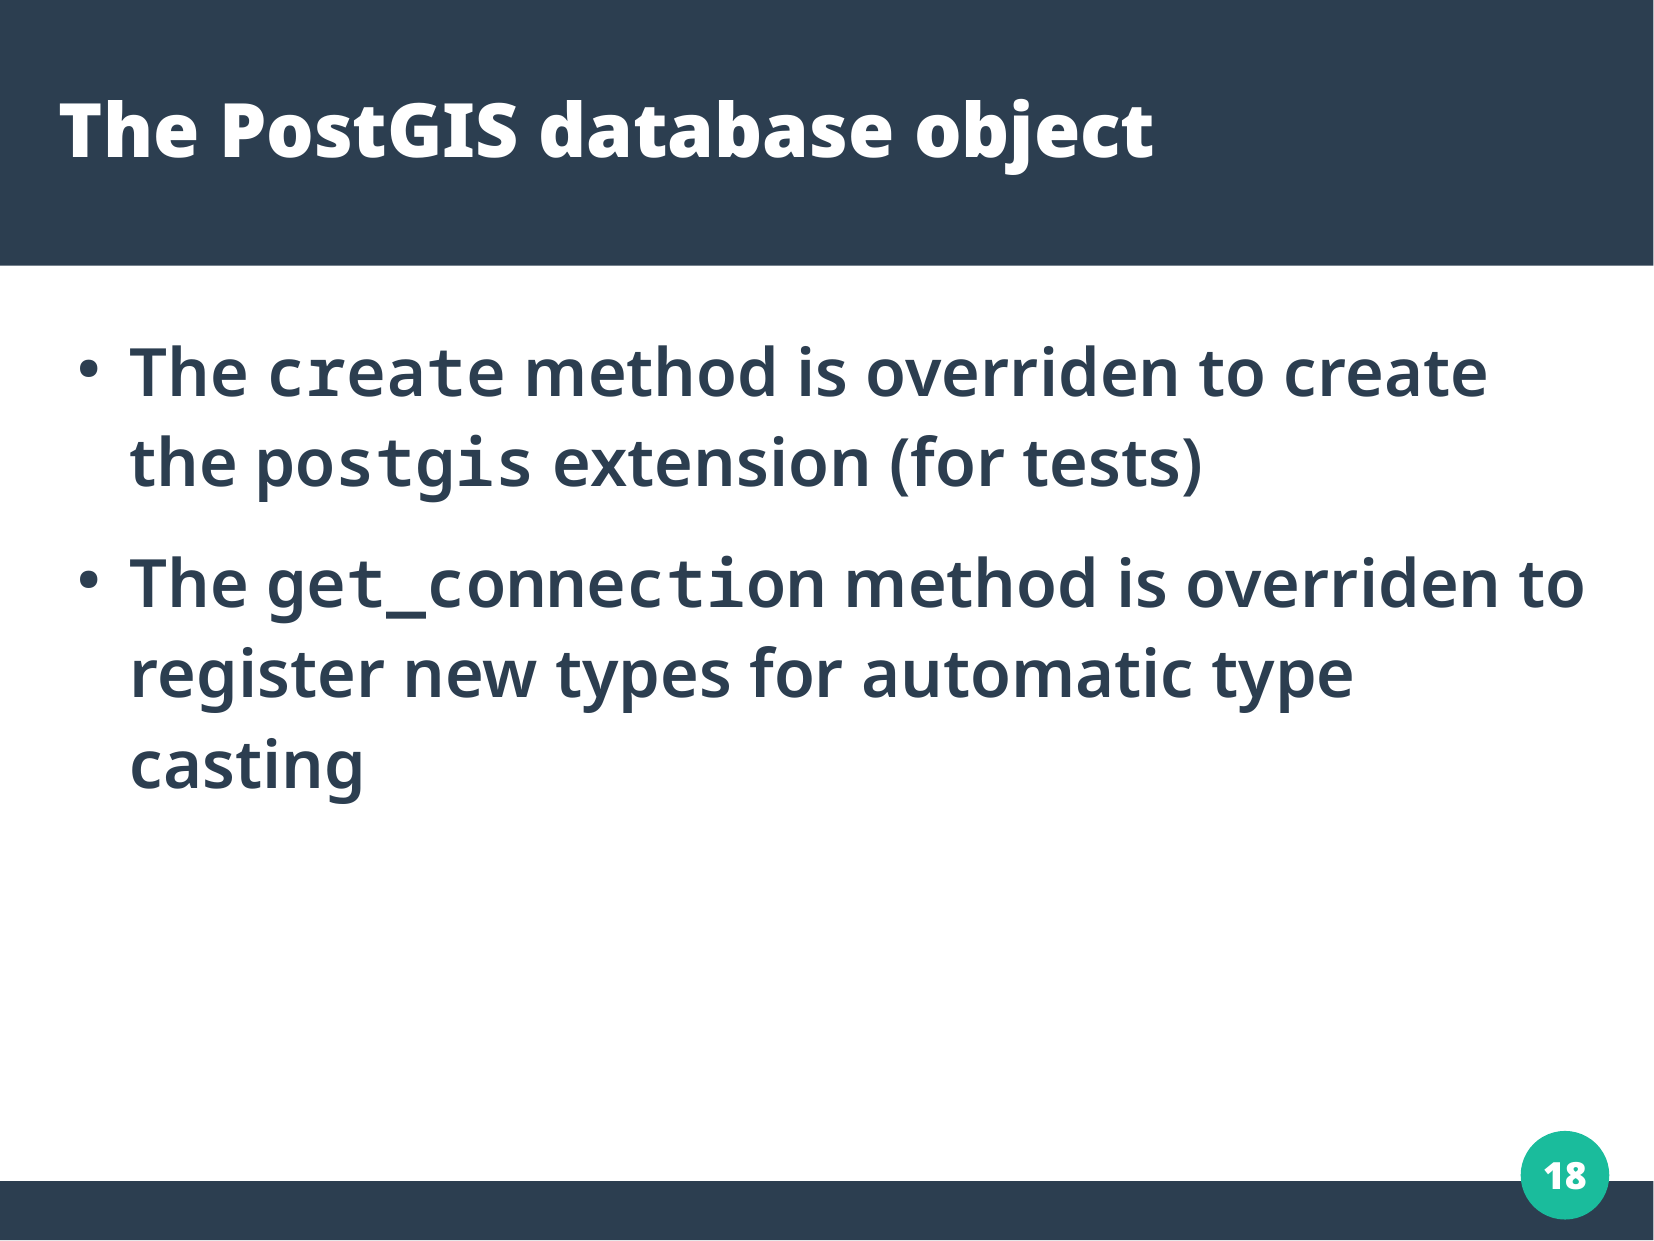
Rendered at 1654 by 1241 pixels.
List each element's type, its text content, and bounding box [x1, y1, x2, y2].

list The create method is overriden to create the postgis extension (for tests) The get_connection method is overriden to register new types for automatic type casting [59, 324, 1595, 1152]
title The PostGIS database object [59, 49, 1595, 207]
